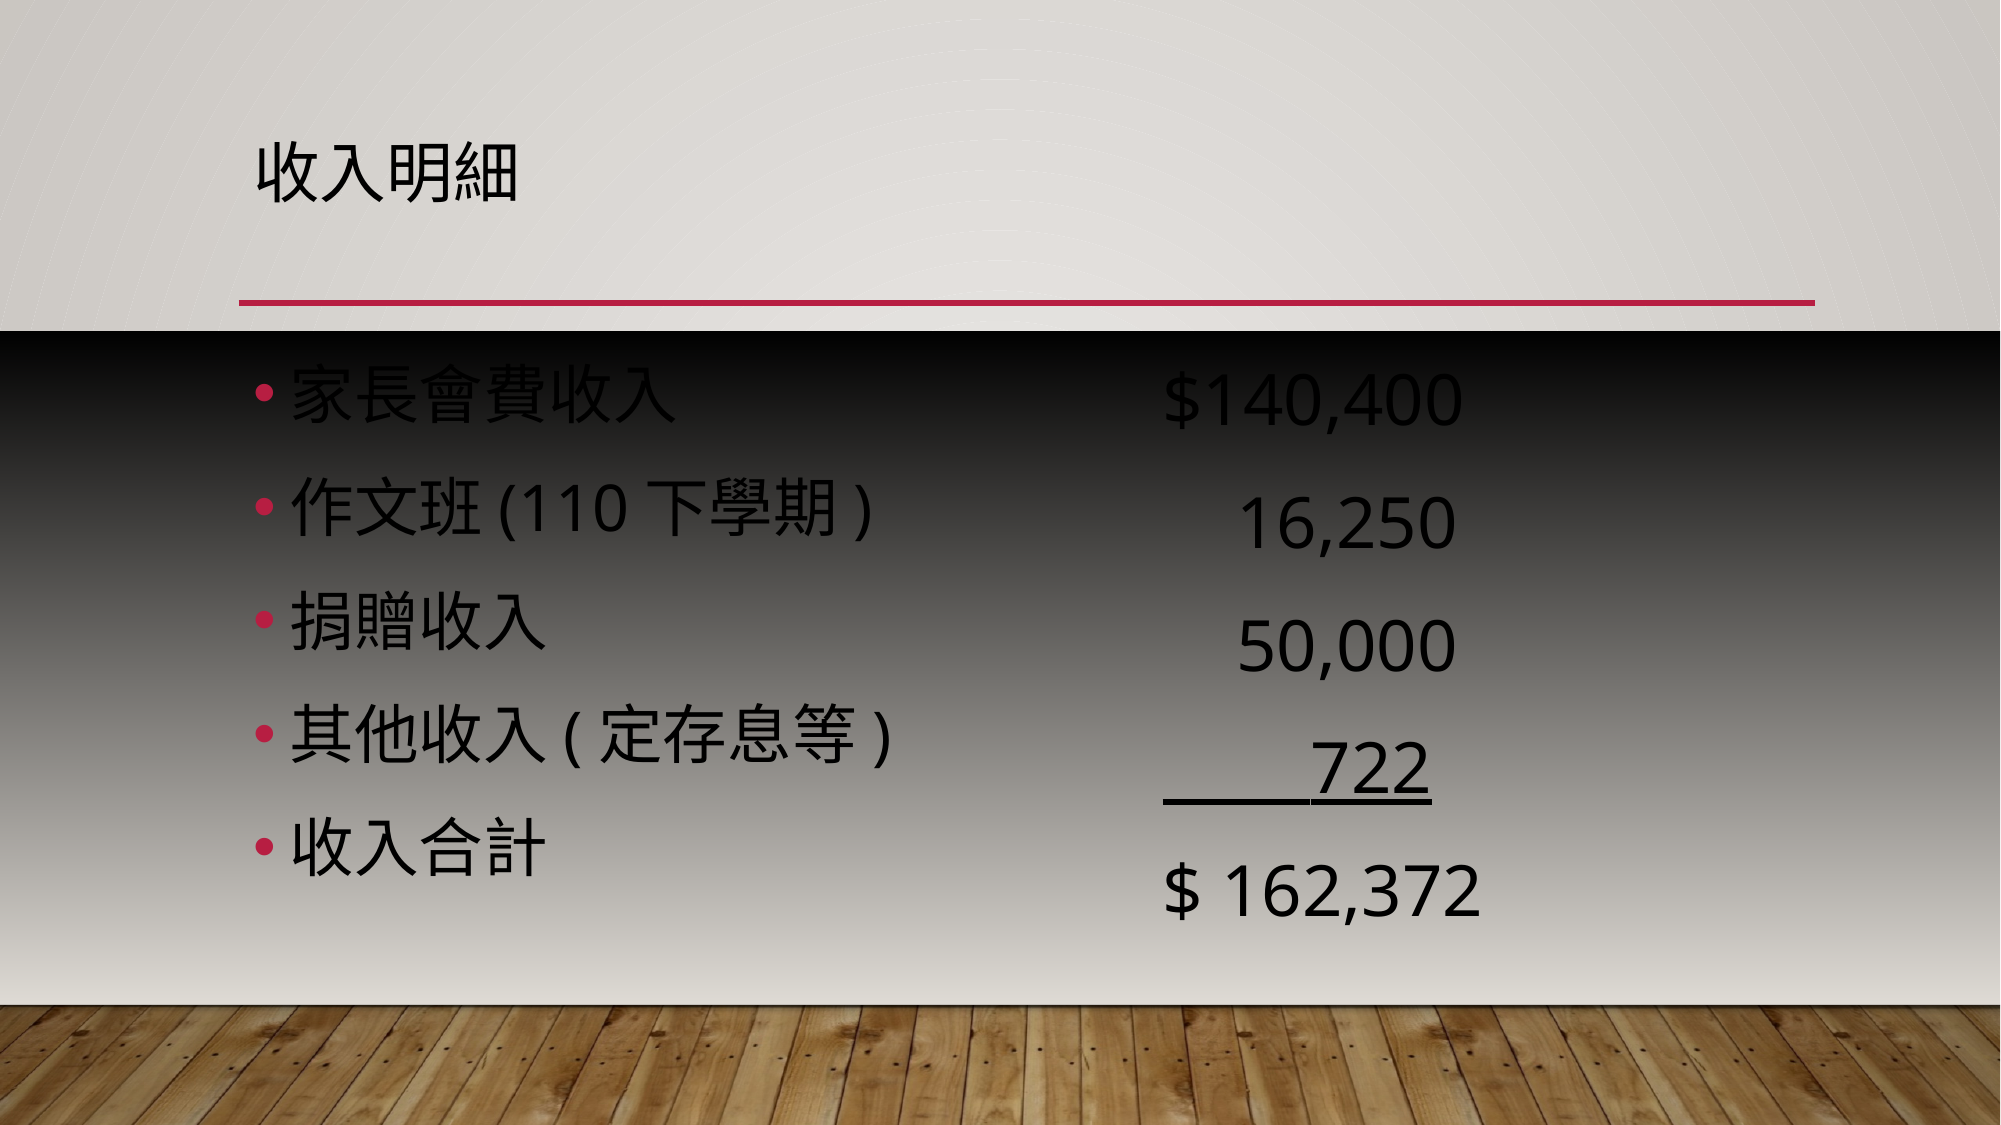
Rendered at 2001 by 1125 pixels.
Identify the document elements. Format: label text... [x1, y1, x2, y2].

title 收入明細 [238, 131, 1814, 305]
text_box $140,400 16,250 50,000 722 $ 162,372 [1147, 330, 1635, 897]
list 家長會費收入 作文班(110下學期) 捐贈收入 其他收入(定存息等) 收入合計 [238, 330, 1046, 897]
